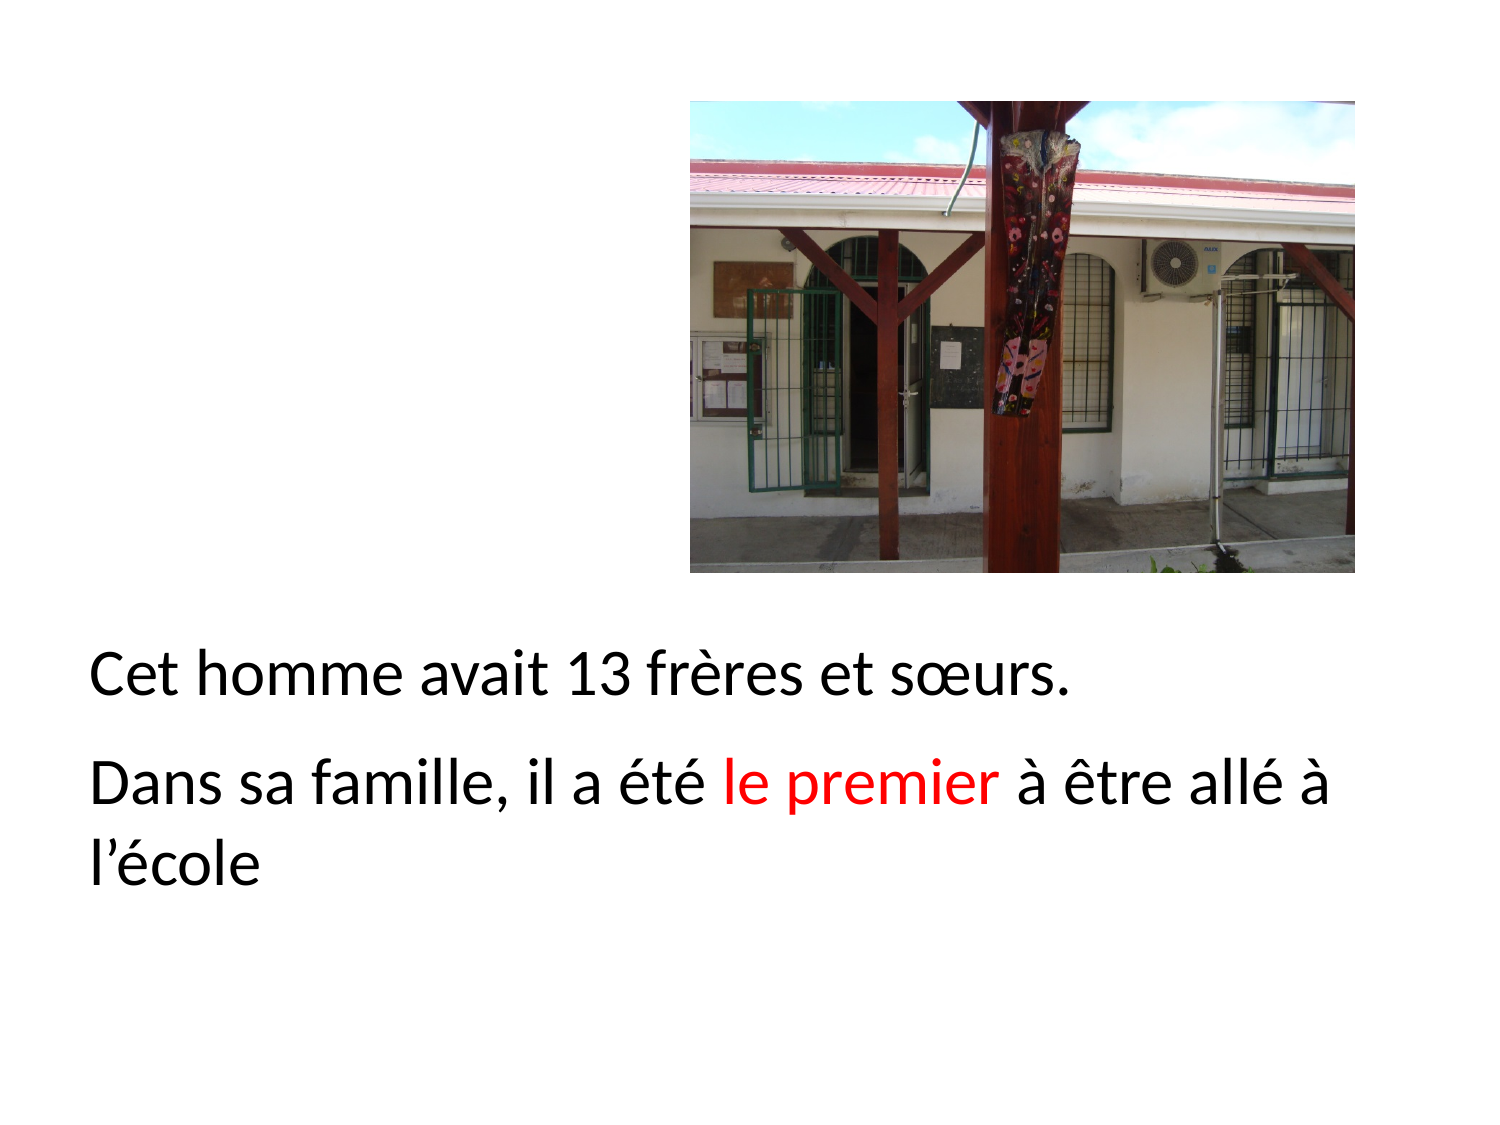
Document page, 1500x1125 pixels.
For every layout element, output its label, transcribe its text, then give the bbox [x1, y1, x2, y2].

list Cet homme avait 13 frères et sœurs. Dans sa famille, il a été le premier à être allé à l’école [75, 621, 1425, 1005]
picture [690, 101, 1355, 573]
